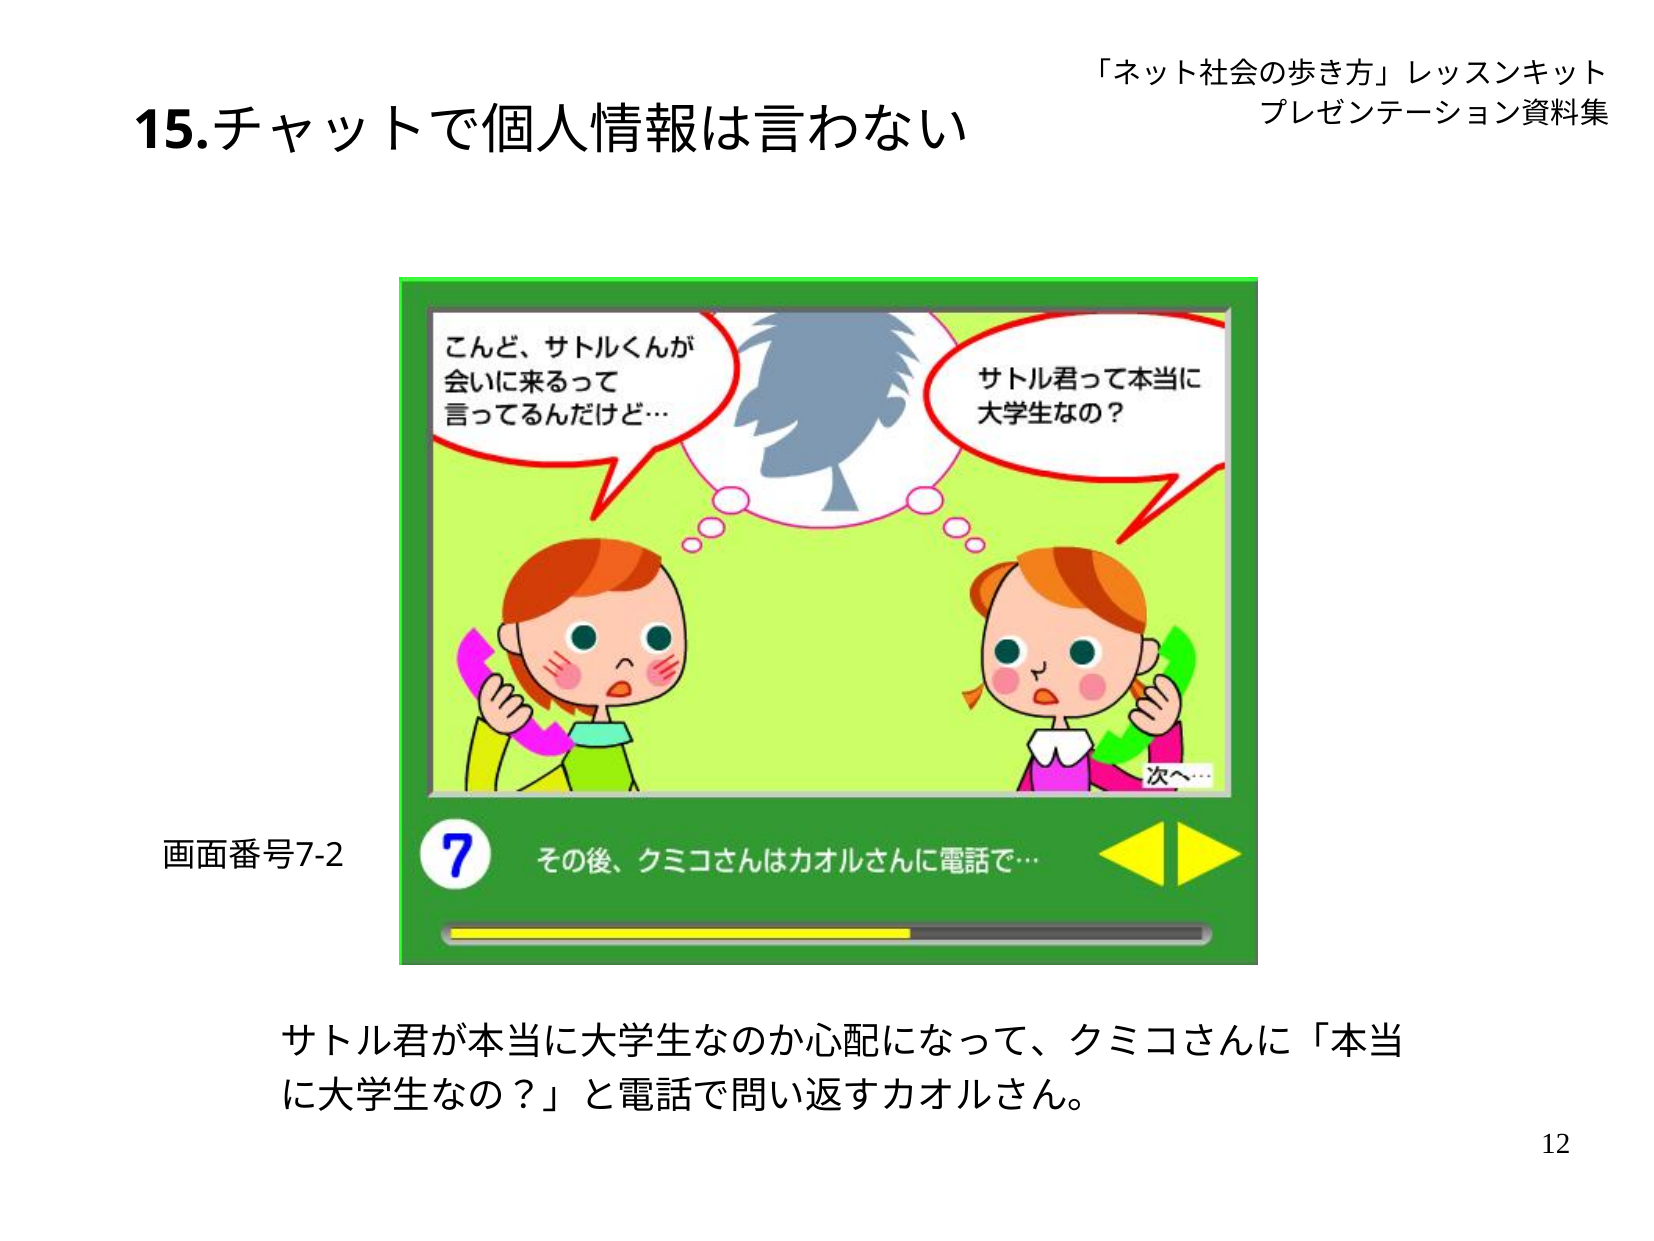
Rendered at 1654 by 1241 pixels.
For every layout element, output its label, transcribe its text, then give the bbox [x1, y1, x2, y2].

text_box 画面番号7-2 [147, 826, 384, 882]
text_box サトル君が本当に大学生なのか心配になって、クミコさんに「本当に大学生なの？」と電話で問い返すカオルさん。 [265, 1003, 1447, 1128]
picture [399, 277, 1258, 965]
text_box 15.チャットで個人情報は言わない [118, 88, 1241, 169]
text_box 「ネット社会の歩き方」レッスンキット プレゼンテーション資料集 [1062, 44, 1625, 139]
